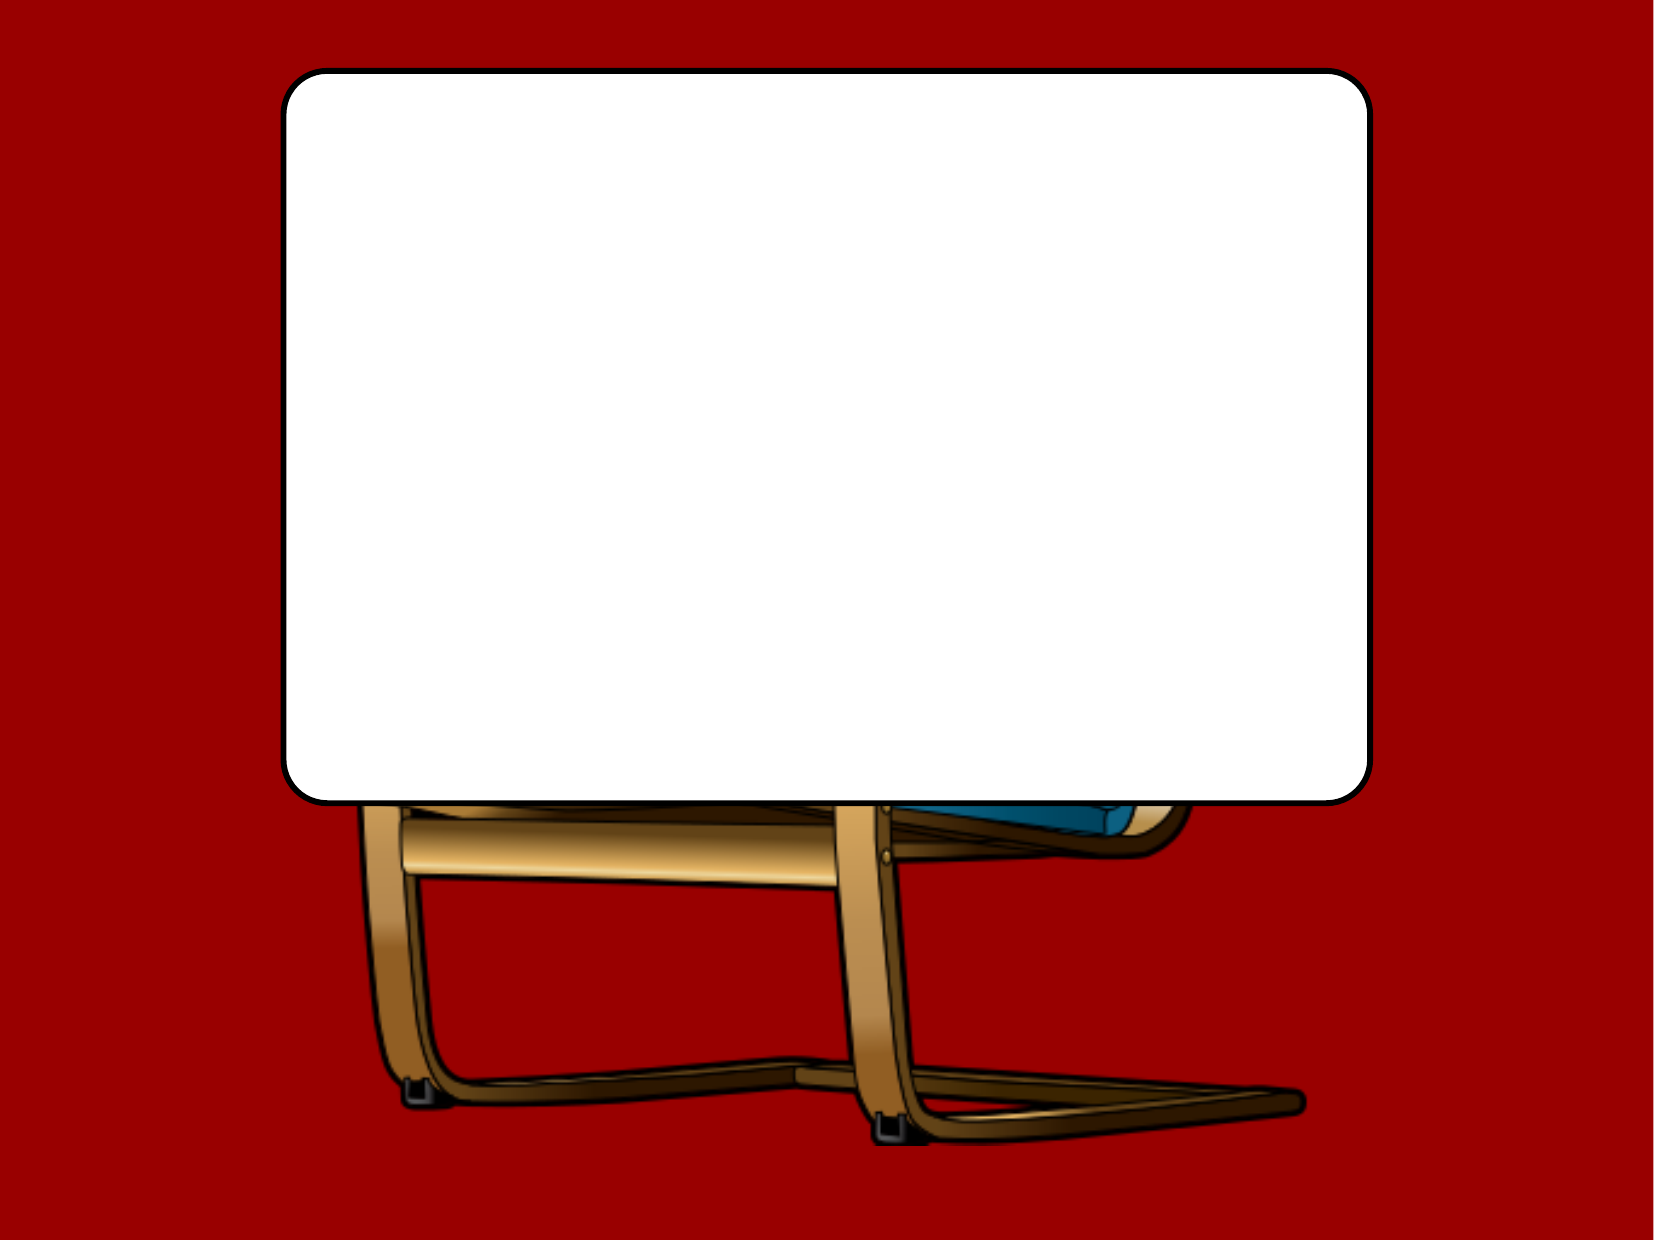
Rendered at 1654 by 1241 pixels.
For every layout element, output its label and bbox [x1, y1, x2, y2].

text_box [283, 70, 1371, 804]
picture [336, 804, 1317, 1146]
